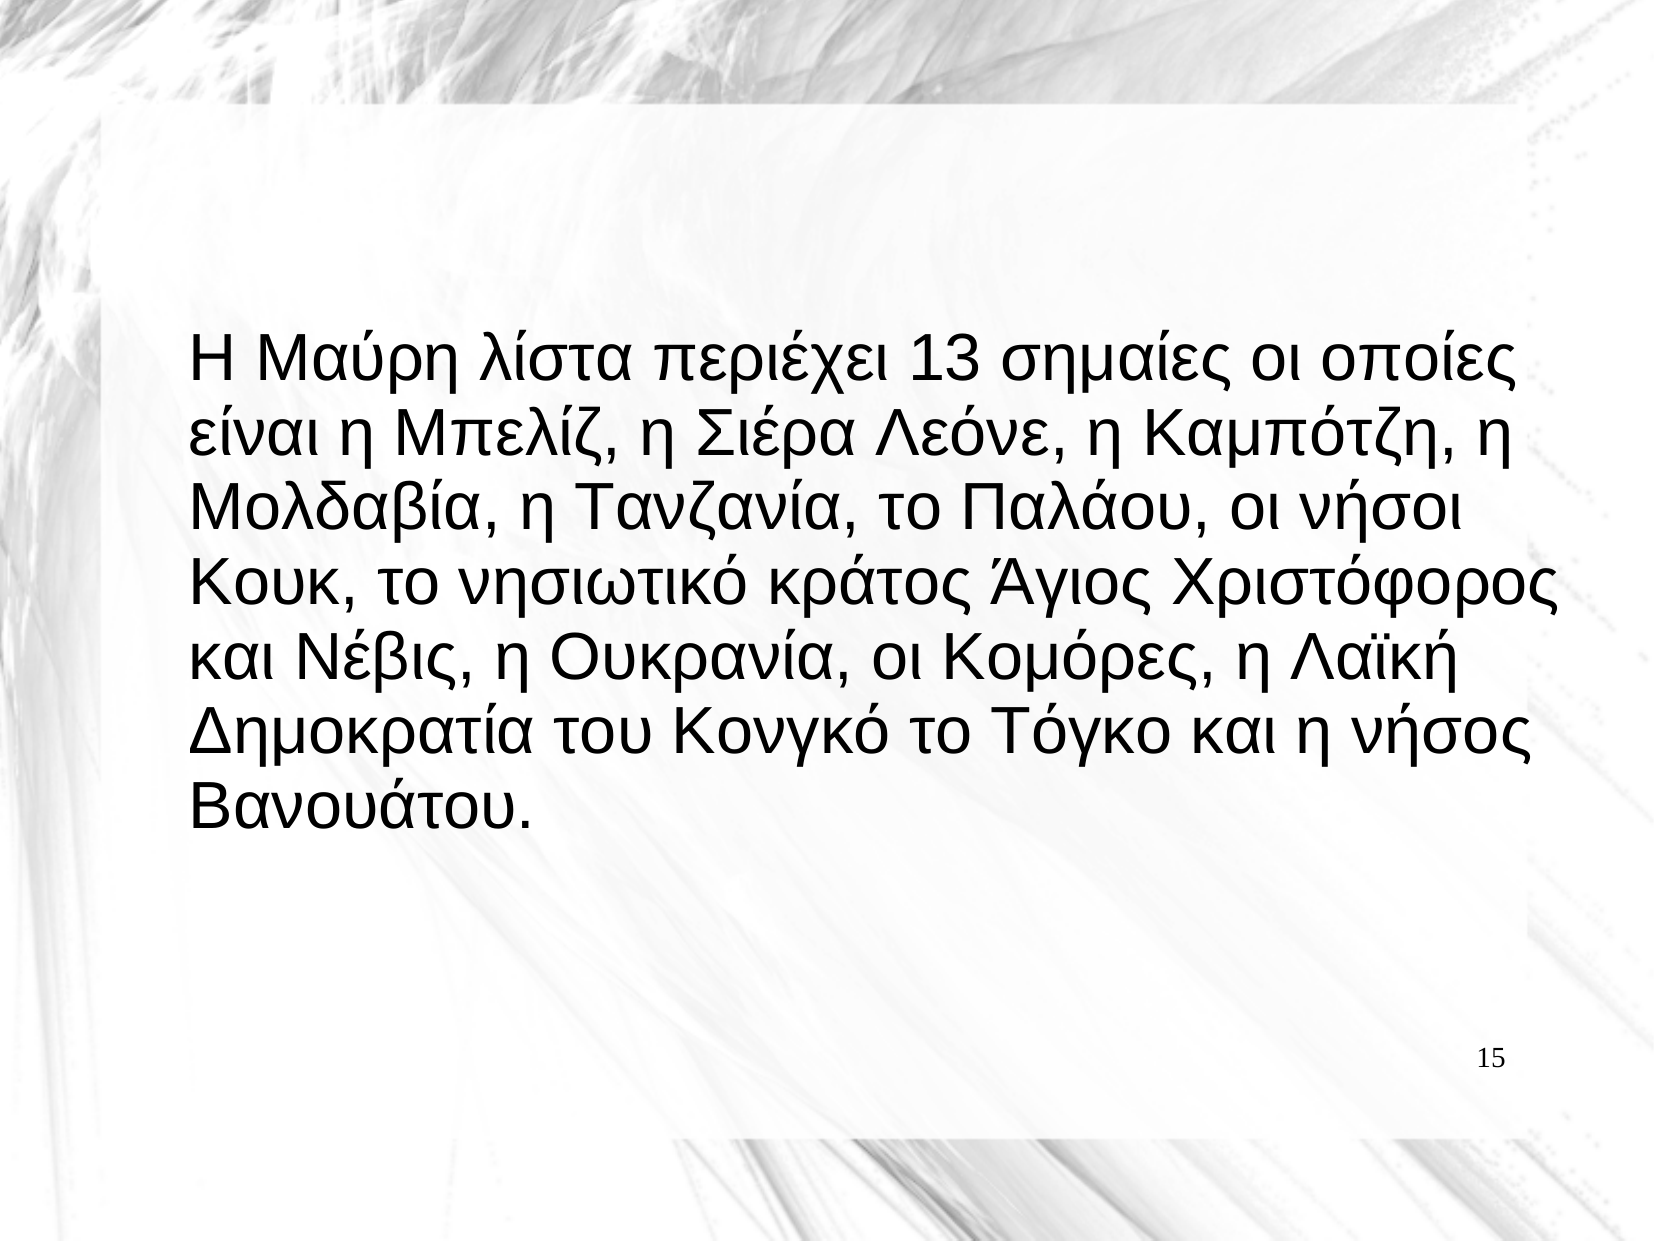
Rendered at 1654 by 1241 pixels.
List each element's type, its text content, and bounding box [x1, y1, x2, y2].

list Η Μαύρη λίστα περιέχει 13 σημαίες οι οποίες είναι η Μπελίζ, η Σιέρα Λεόνε, η Καμπότζη, η Μολδαβία, η Τανζανία, το Παλάου, οι νήσοι Κουκ, το νησιωτικό κράτος Άγιος Χριστόφορος και Νέβις, η Ουκρανία, οι Κομόρες, η Λαϊκή Δημοκρατία του Κονγκό το Τόγκο και η νήσος Βανουάτου. [118, 319, 1571, 945]
picture [0, 0, 1654, 1241]
